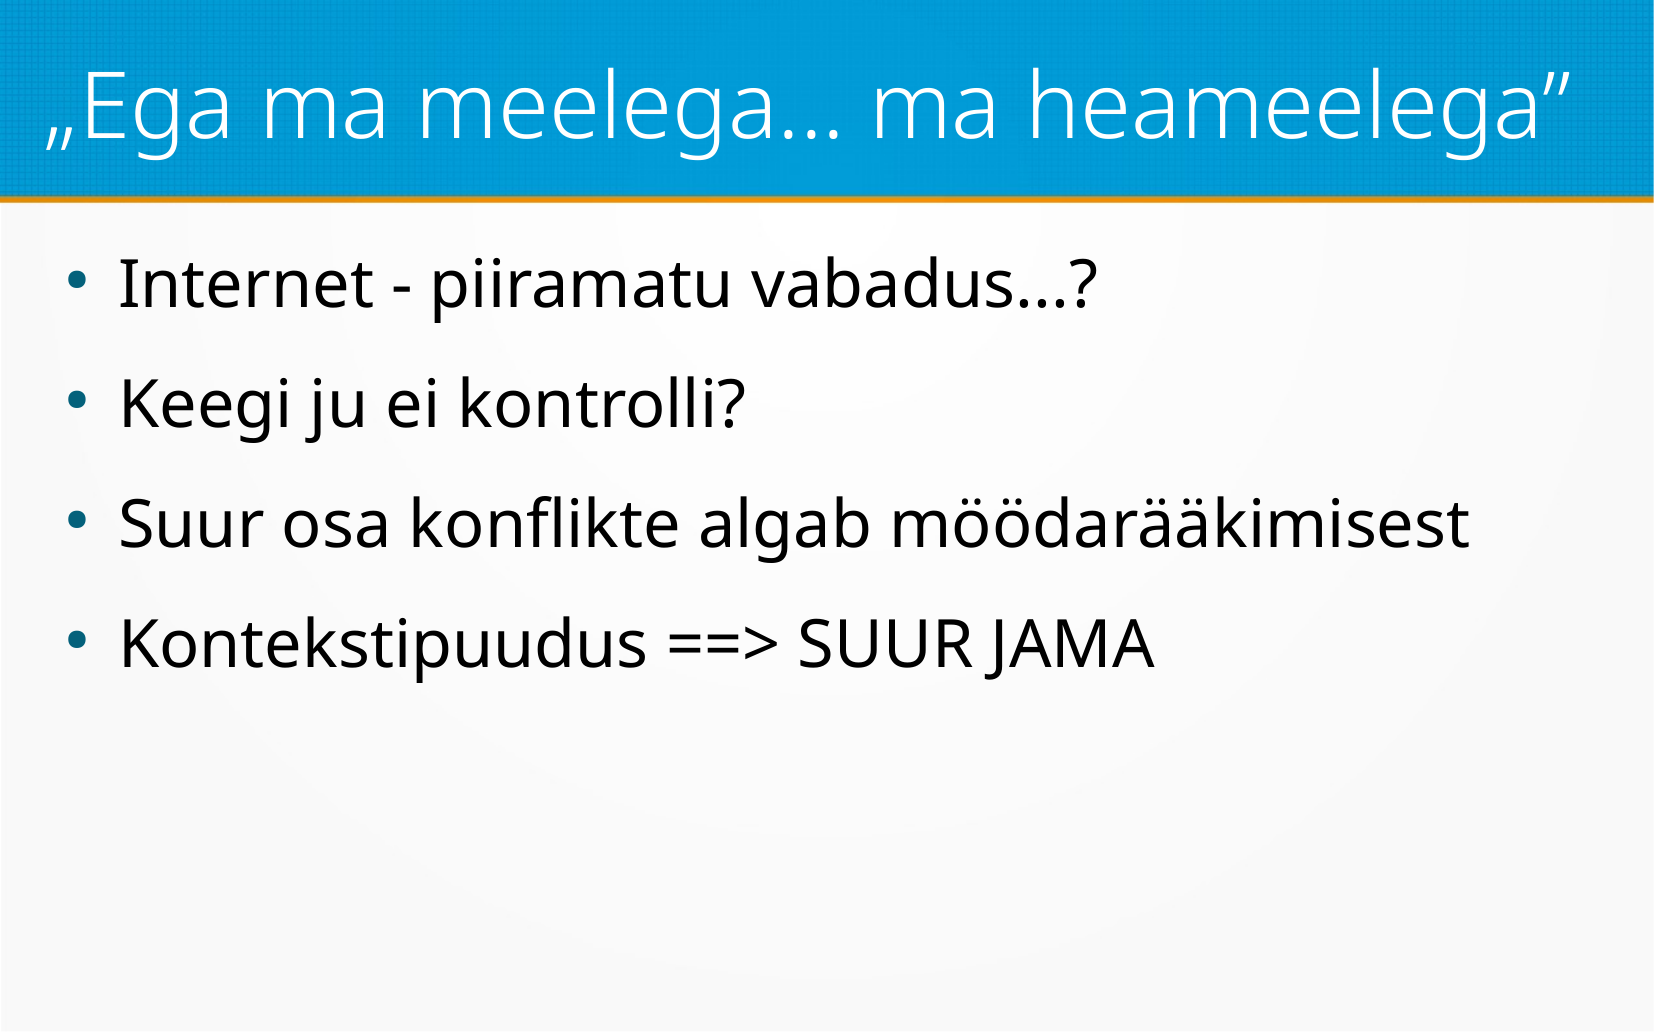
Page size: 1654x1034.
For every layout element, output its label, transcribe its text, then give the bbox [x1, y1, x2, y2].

list Internet - piiramatu vabadus...? Keegi ju ei kontrolli? Suur osa konflikte algab möödarääkimisest Kontekstipuudus ==> SUUR JAMA [47, 236, 1607, 1002]
picture [0, 195, 1654, 1034]
title „Ega ma meelega... ma heameelega” [43, 0, 1619, 166]
